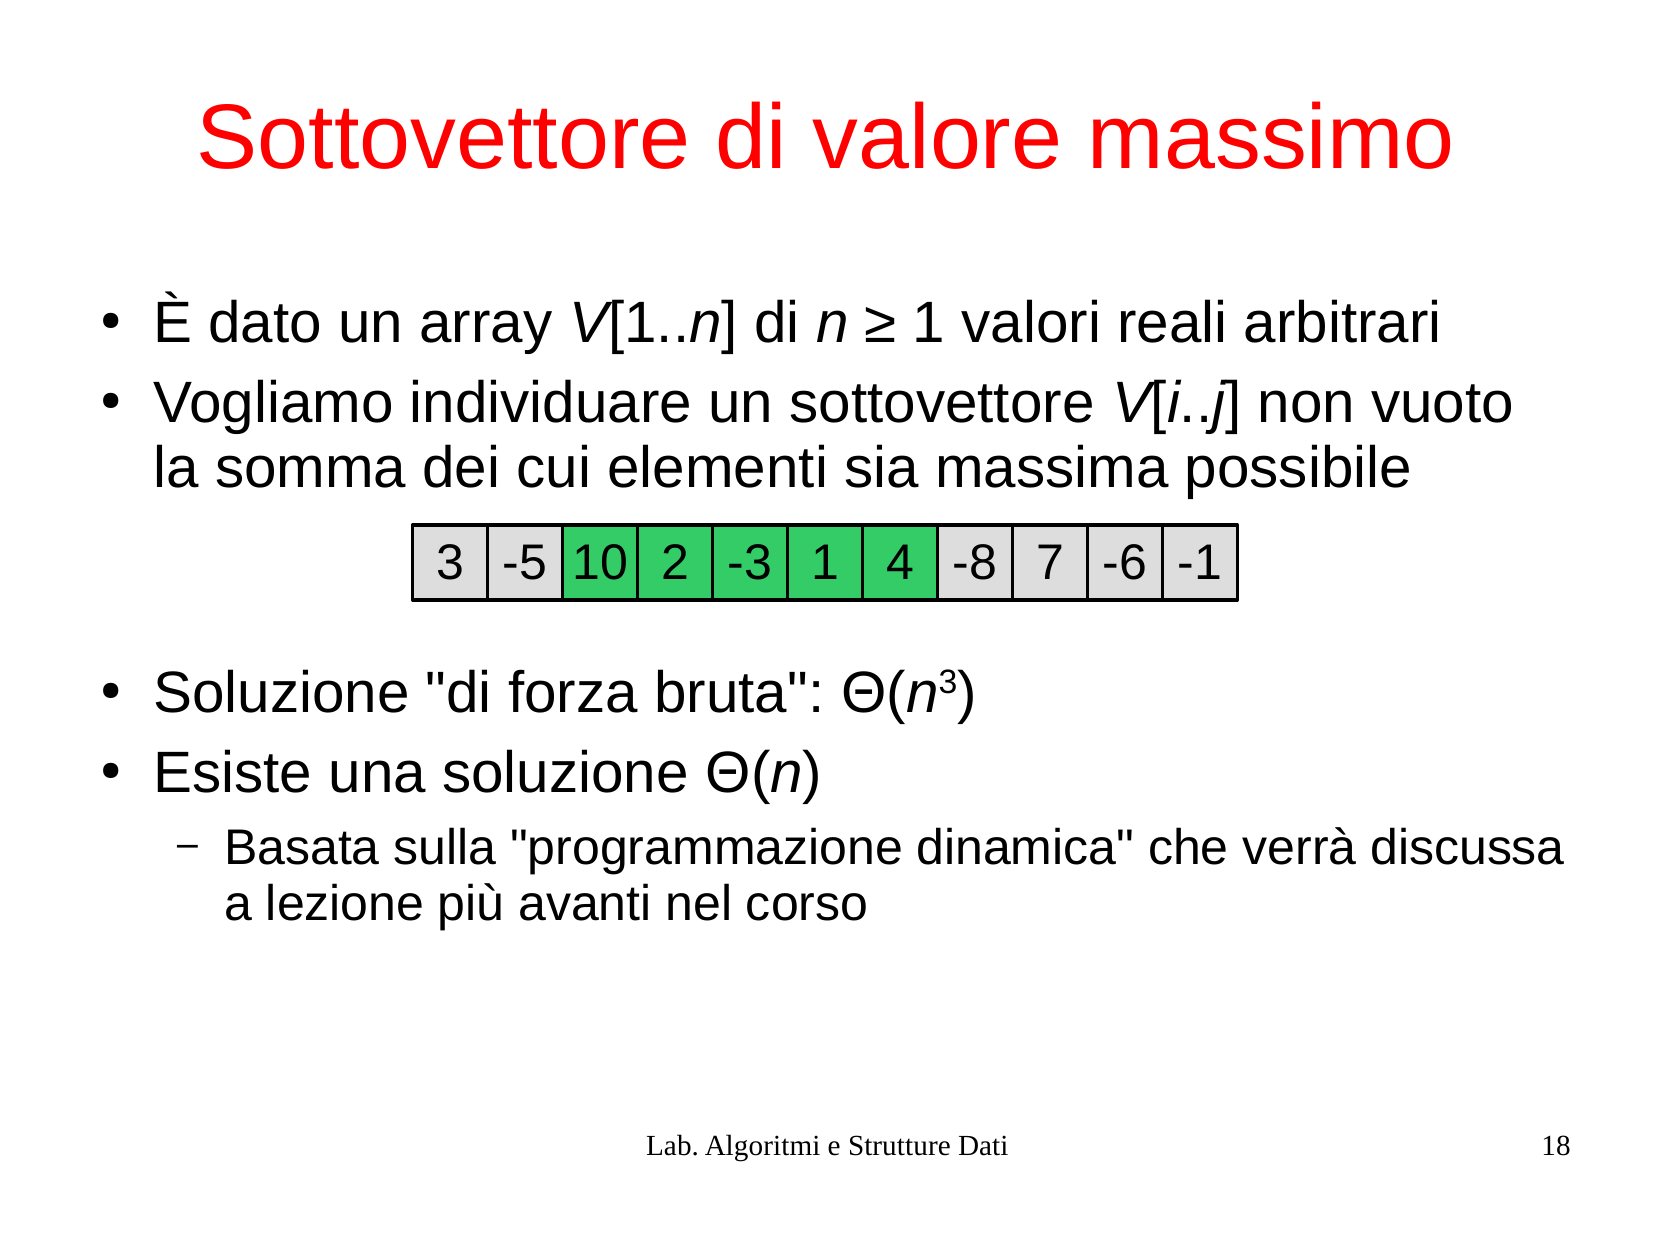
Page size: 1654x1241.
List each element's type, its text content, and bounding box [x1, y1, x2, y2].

text_box -6 [1087, 525, 1162, 601]
text_box 4 [862, 525, 937, 601]
text_box -8 [937, 525, 1012, 601]
text_box -3 [712, 525, 787, 601]
text_box -1 [1162, 525, 1238, 601]
text_box 7 [1012, 525, 1087, 601]
title Sottovettore di valore massimo [82, 49, 1571, 226]
text_box 2 [637, 525, 712, 601]
text_box 1 [787, 525, 862, 601]
text_box 3 [412, 525, 487, 601]
text_box 10 [562, 525, 637, 601]
list È dato un array V[1..n] di n ≥ 1 valori reali arbitrari Vogliamo individuare un sottovettore V[i..j] non vuoto la somma dei cui elementi sia massima possibile Soluzione "di forza bruta": Θ(n3) Esiste una soluzione Θ(n) Basata sulla "programmazione dinamica" che verrà discussa a lezione più avanti nel corso [82, 290, 1571, 1109]
text_box -5 [487, 525, 562, 601]
